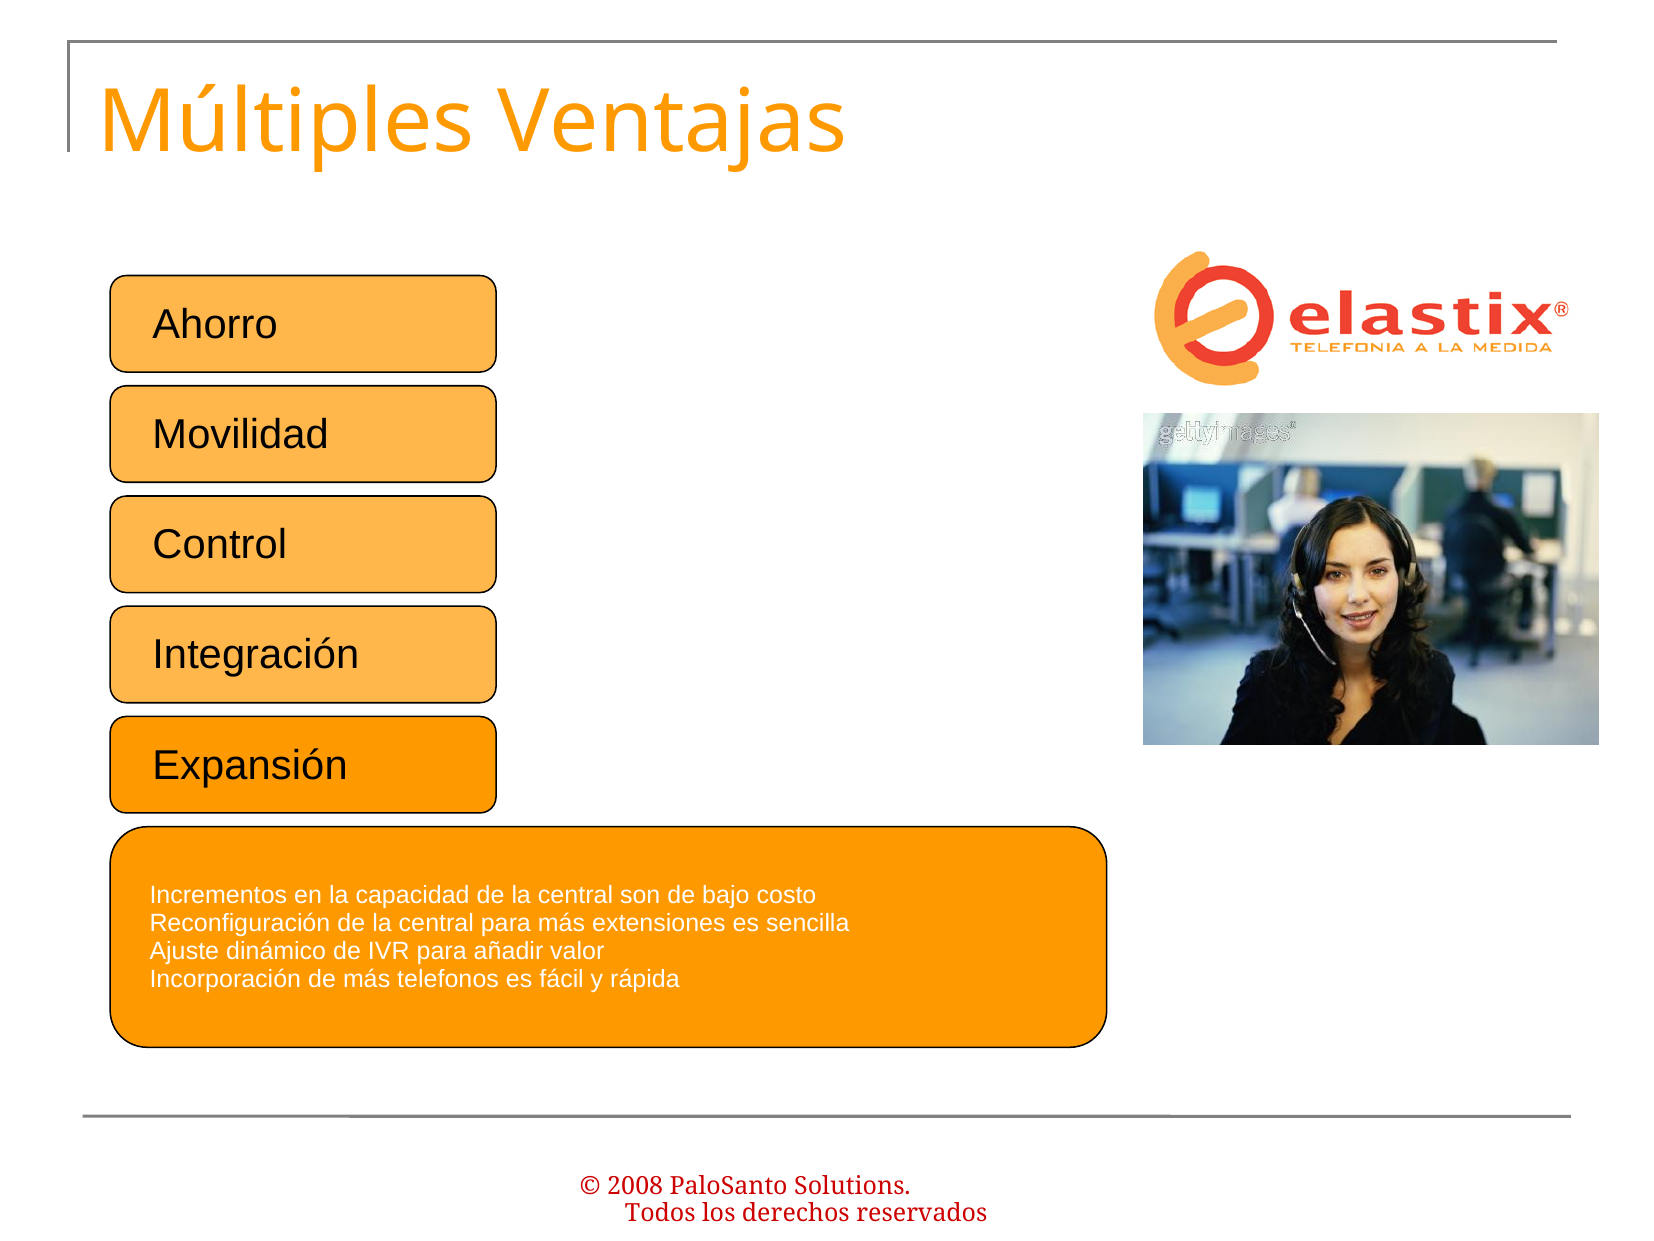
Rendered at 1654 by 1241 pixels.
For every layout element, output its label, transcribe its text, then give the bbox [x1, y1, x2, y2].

text_box Expansión [110, 716, 497, 813]
text_box Integración [110, 606, 497, 703]
title Múltiples Ventajas [82, 50, 1569, 203]
text_box Ahorro [110, 275, 497, 373]
picture [1143, 247, 1599, 394]
picture [1143, 413, 1599, 745]
text_box Movilidad [110, 385, 497, 483]
text_box Control [110, 496, 497, 593]
text_box Incrementos en la capacidad de la central son de bajo costo Reconfiguración de la central para más extensiones es sencilla Ajuste dinámico de IVR para añadir valor Incorporación de más telefonos es fácil y rápida [110, 826, 1107, 1048]
